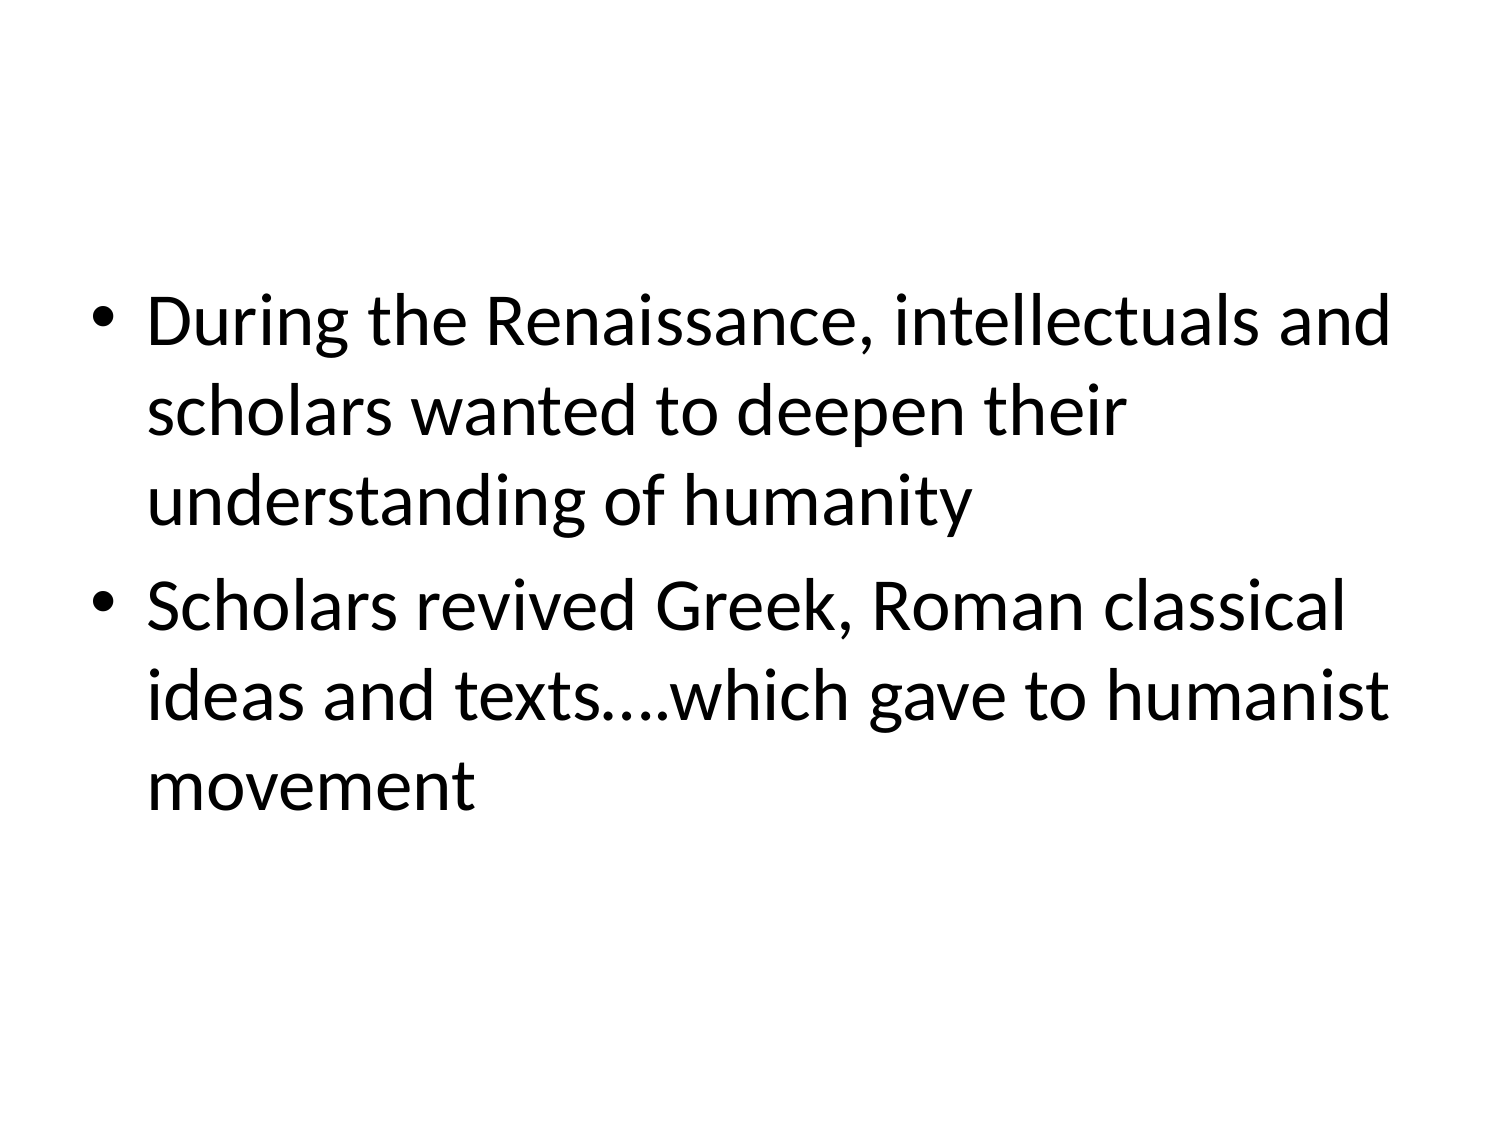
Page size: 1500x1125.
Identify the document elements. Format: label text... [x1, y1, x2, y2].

list During the Renaissance, intellectuals and scholars wanted to deepen their understanding of humanity Scholars revived Greek, Roman classical ideas and texts….which gave to humanist movement [75, 262, 1425, 1005]
